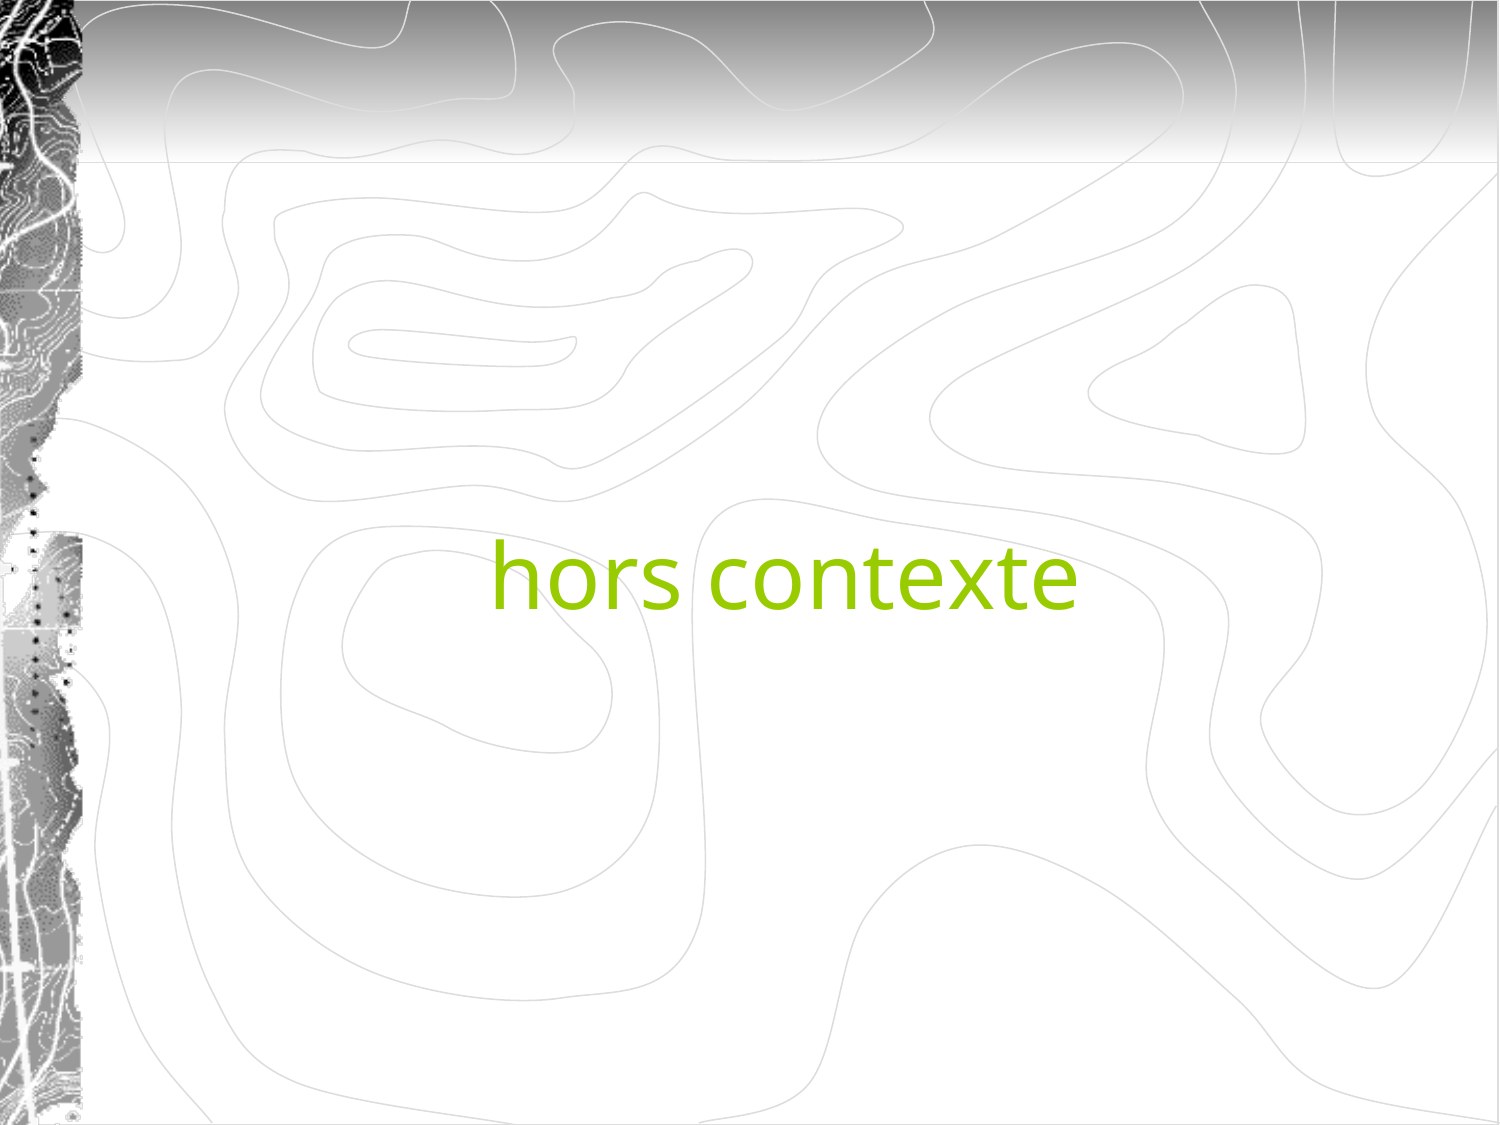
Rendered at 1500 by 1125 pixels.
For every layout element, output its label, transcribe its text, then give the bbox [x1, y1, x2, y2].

title hors contexte [147, 431, 1423, 717]
